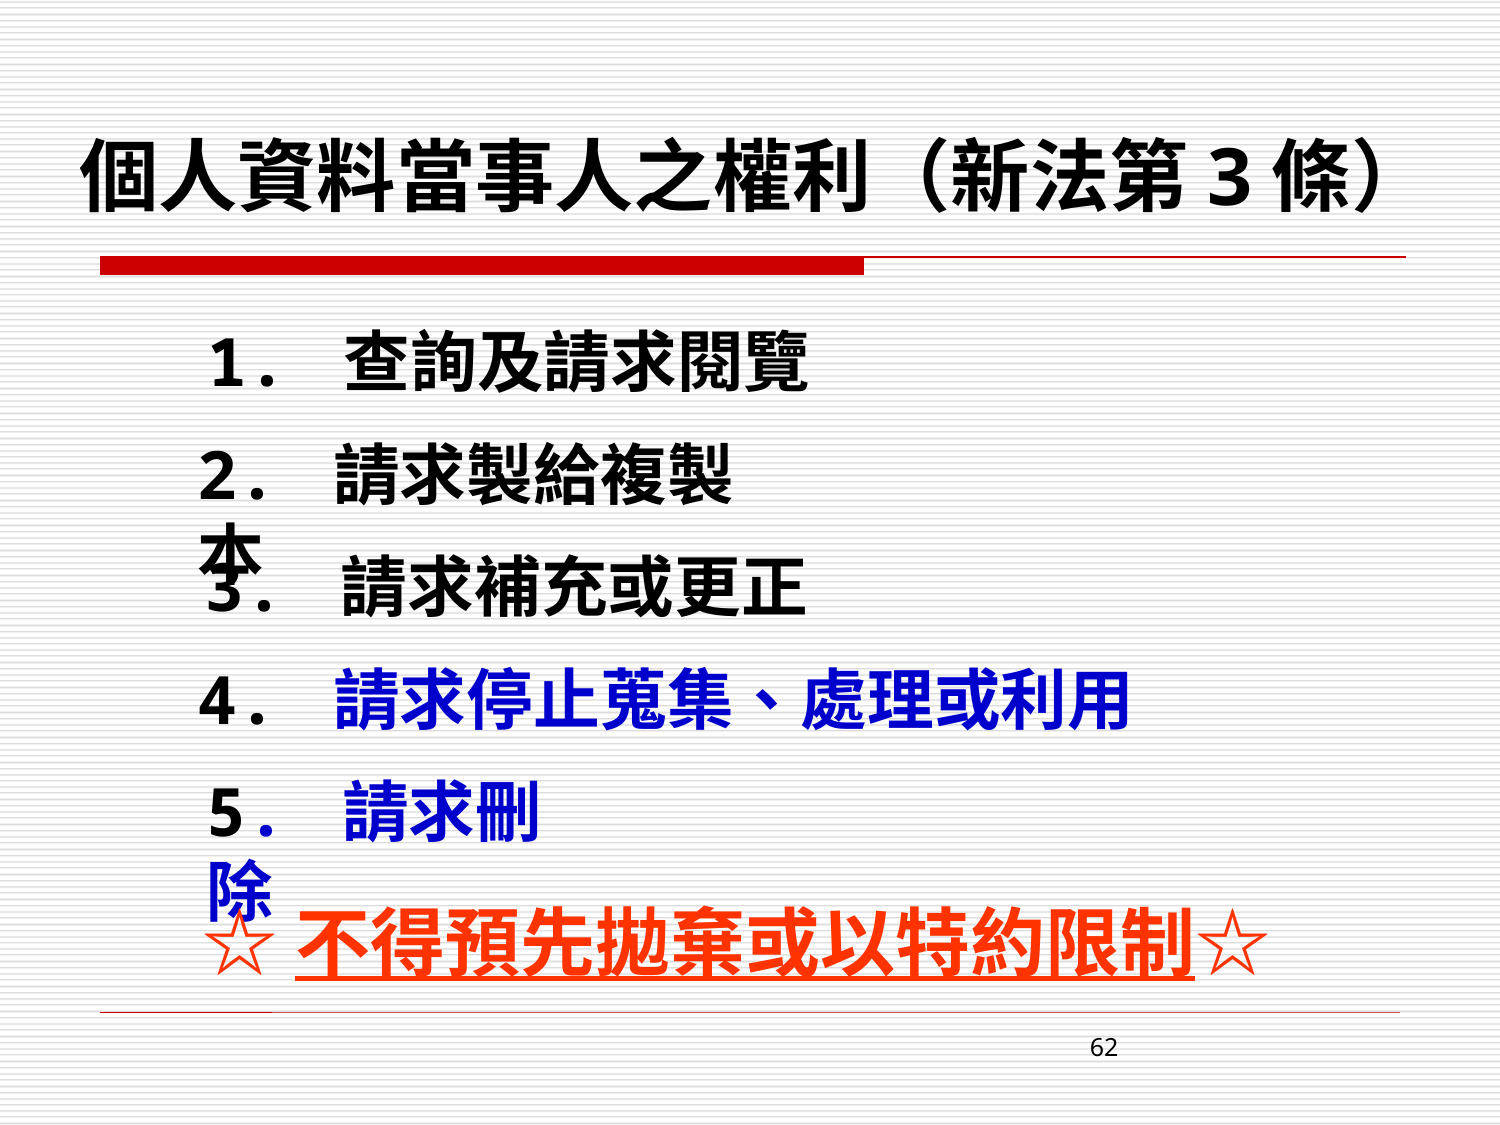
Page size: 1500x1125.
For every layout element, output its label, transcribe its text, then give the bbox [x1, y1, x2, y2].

text_box 1. 查詢及請求閱覽 [112, 312, 777, 408]
text_box 個人資料當事人之權利（新法第3條） [78, 118, 1432, 229]
text_box [1074, 1024, 1400, 1103]
text_box 3. 請求補充或更正 [150, 537, 1101, 633]
text_box 4. 請求停止蒐集、處理或利用 [182, 650, 1211, 746]
text_box ☆不得預先拋棄或以特約限制☆ [187, 888, 1268, 994]
text_box 2. 請求製給複製本 [182, 425, 806, 521]
text_box 5. 請求刪除 [191, 762, 618, 858]
